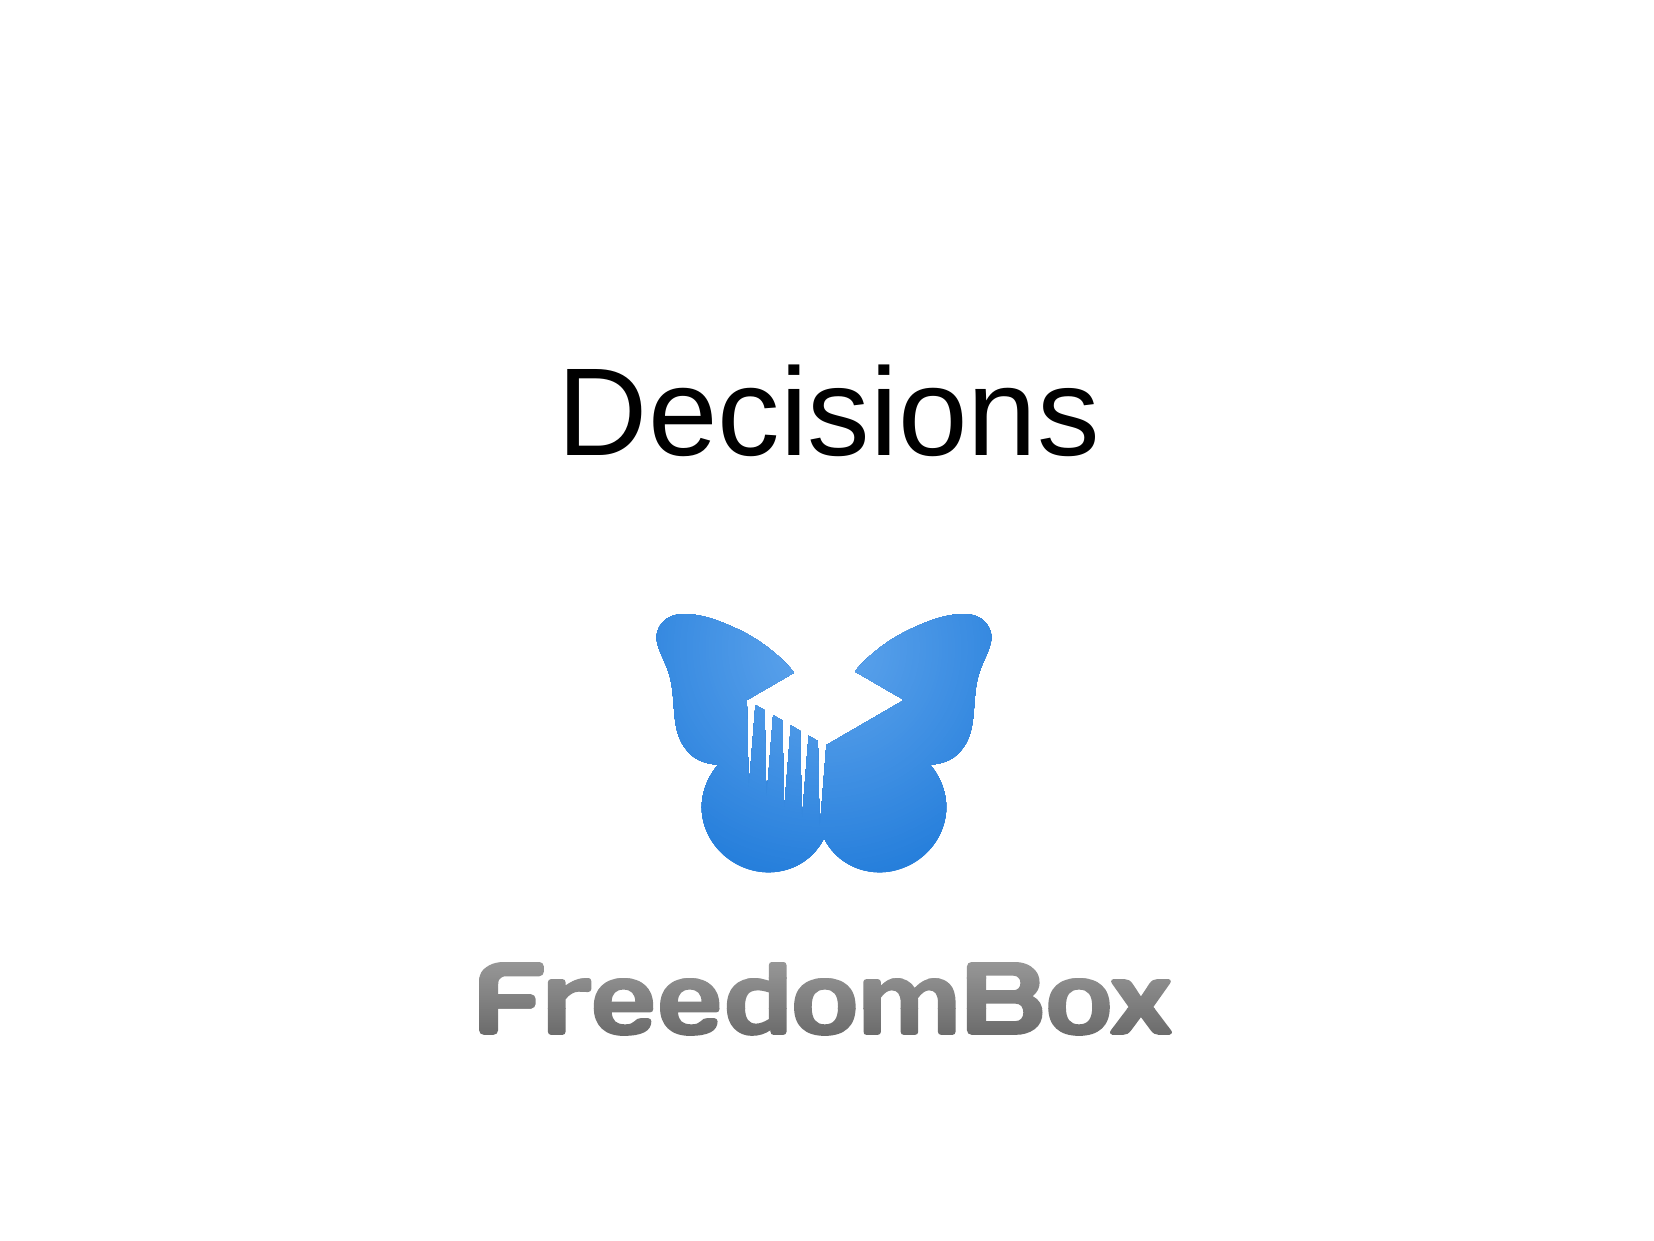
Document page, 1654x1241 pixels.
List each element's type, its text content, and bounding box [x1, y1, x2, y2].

subtitle Decisions [120, 112, 1538, 713]
picture [320, 450, 1331, 1201]
